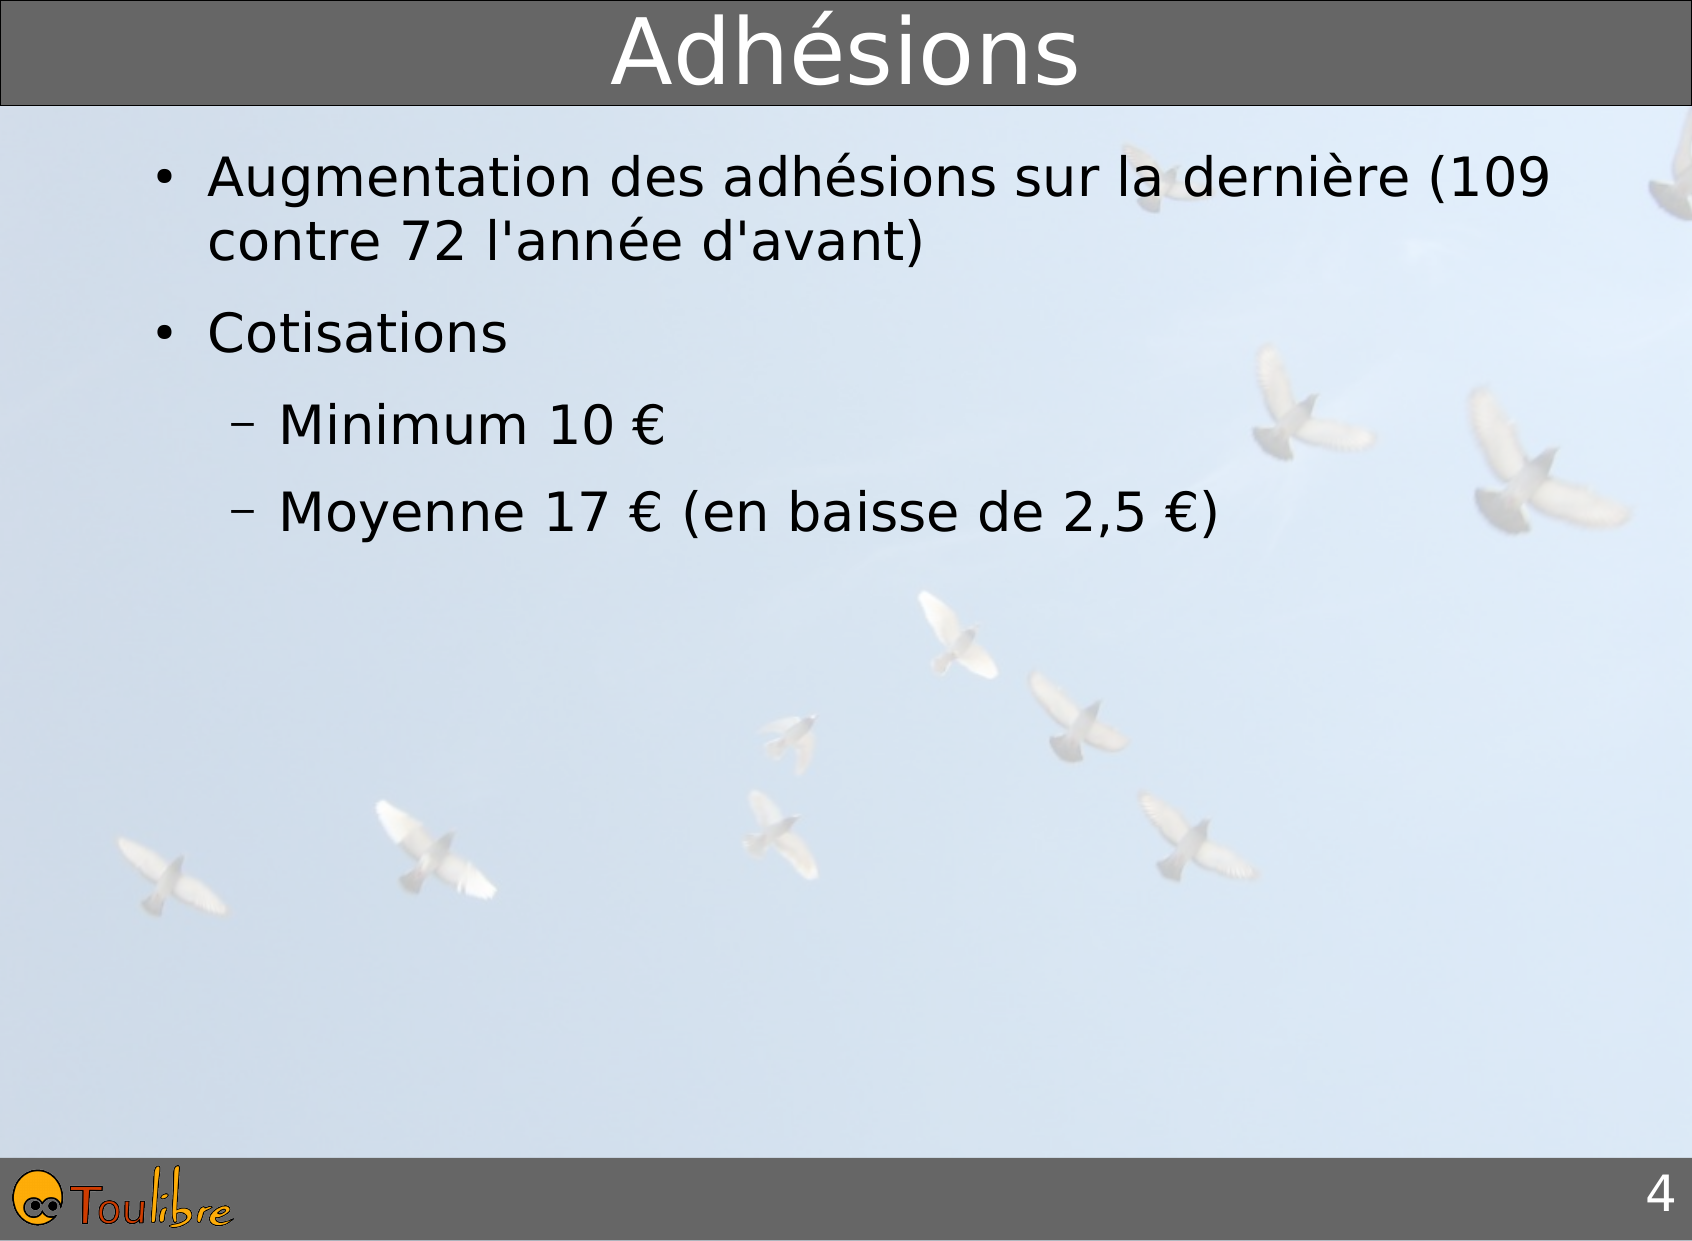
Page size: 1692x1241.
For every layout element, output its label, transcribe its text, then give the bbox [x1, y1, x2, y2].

title Adhésions [0, 0, 1692, 107]
list Augmentation des adhésions sur la dernière (109 contre 72 l'année d'avant) Cotisations Minimum 10 € Moyenne 17 € (en baisse de 2,5 €) [84, 146, 1608, 1109]
picture [12, 1165, 234, 1228]
